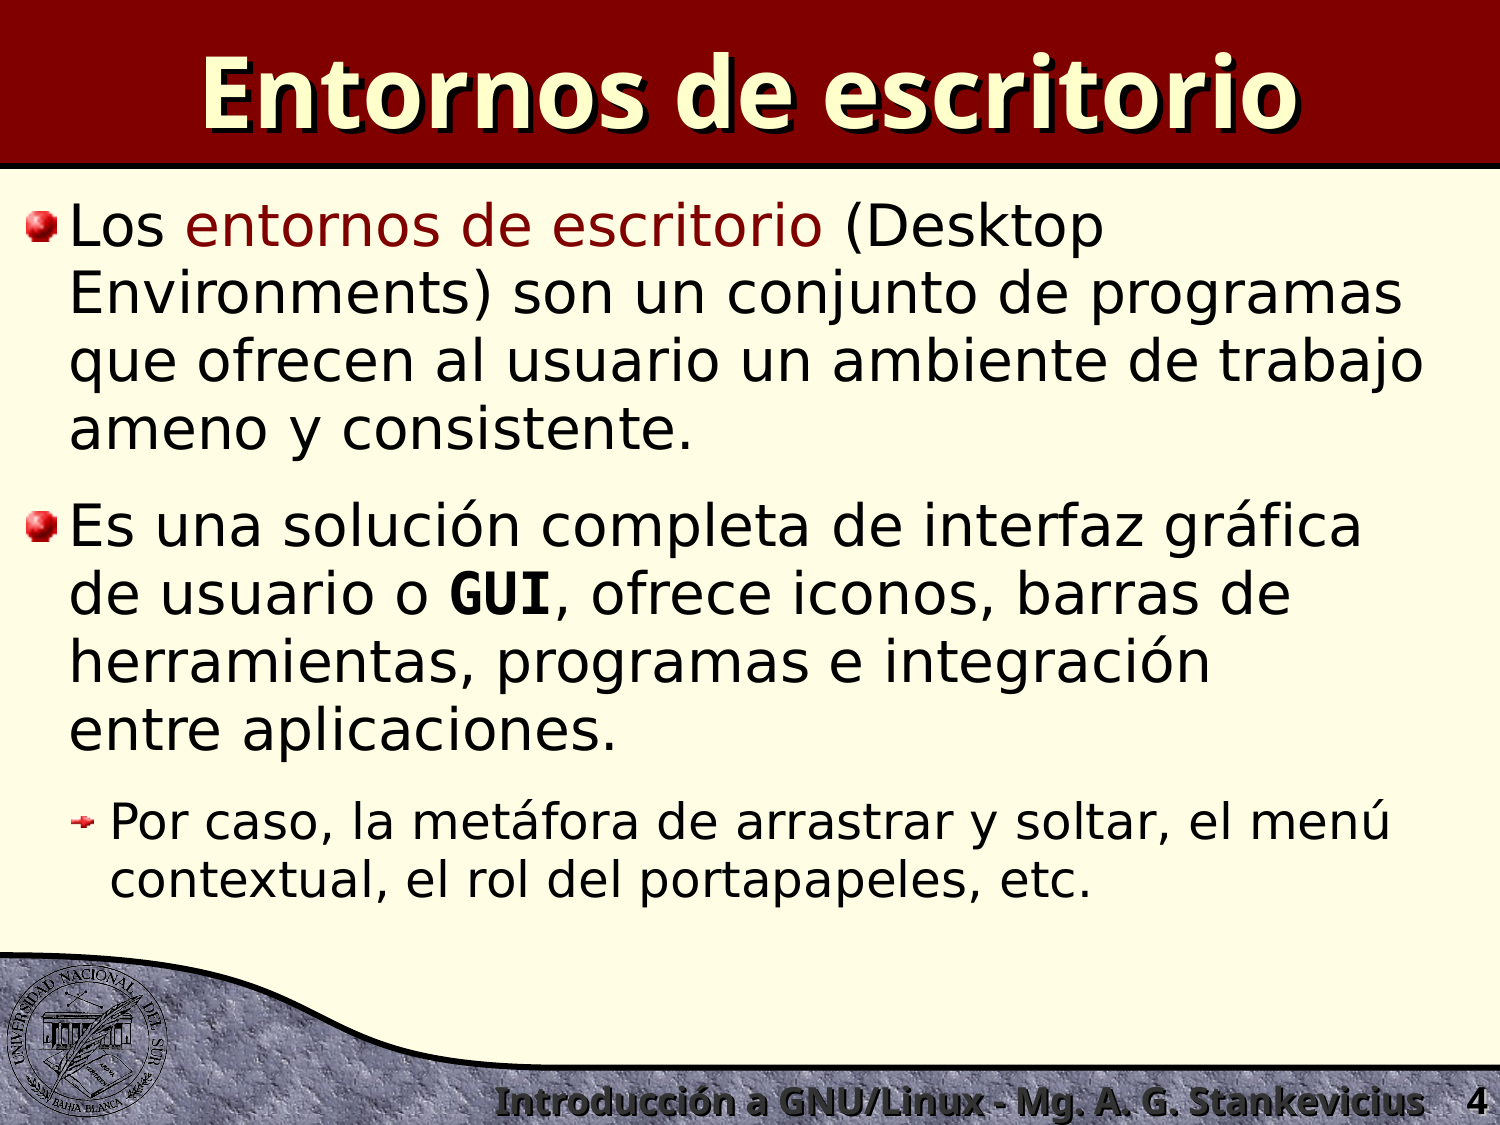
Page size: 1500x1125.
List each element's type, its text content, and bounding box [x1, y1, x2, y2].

picture [1059, 1100, 1065, 1110]
picture [0, 956, 1500, 1125]
title Entornos de escritorio [15, 12, 1485, 153]
list Los entornos de escritorio (Desktop Environments) son un conjunto de programas que ofrecen al usuario un ambiente de trabajo ameno y consistente. Es una solución completa de interfaz gráfica de usuario o GUI, ofrece iconos, barras de herramientas, programas e integración entre aplicaciones. Por caso, la metáfora de arrastrar y soltar, el menú contextual, el rol del portapapeles, etc. [11, 192, 1486, 935]
